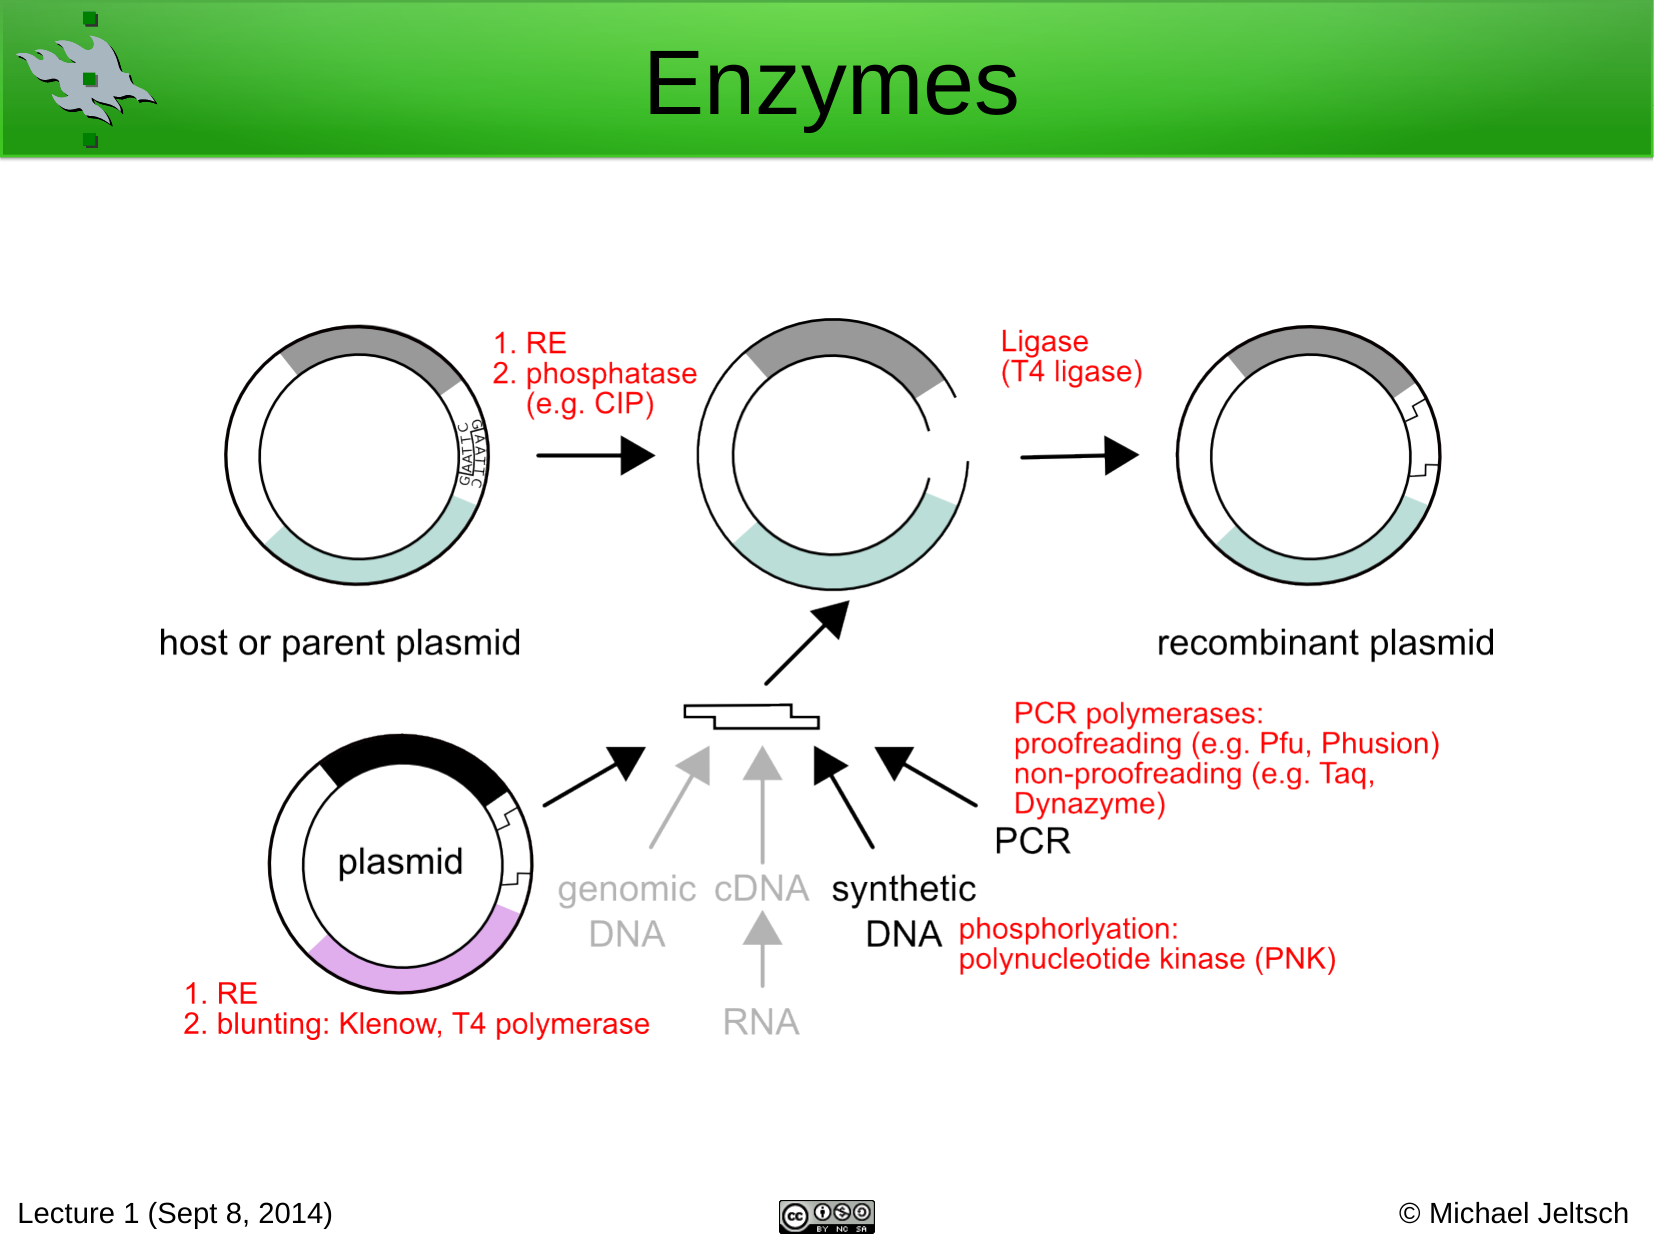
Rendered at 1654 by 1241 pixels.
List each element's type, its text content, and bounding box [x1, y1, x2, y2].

picture [779, 1200, 875, 1234]
title Enzymes [307, 11, 1359, 154]
picture [161, 318, 1493, 1040]
